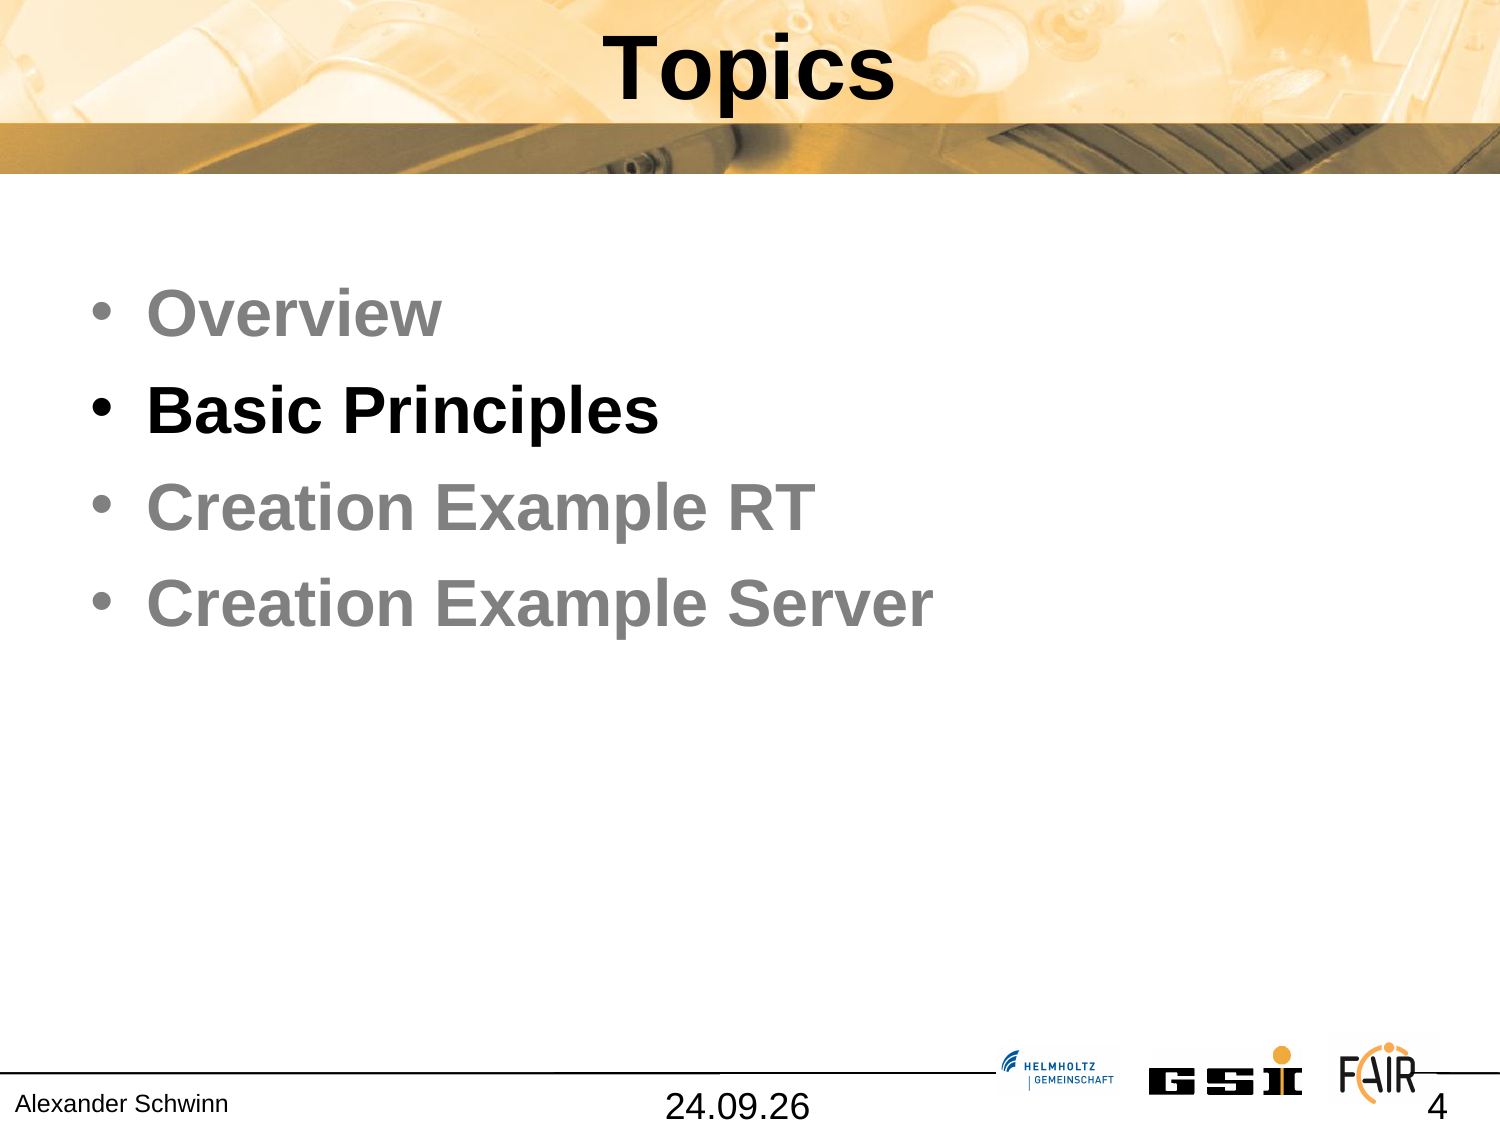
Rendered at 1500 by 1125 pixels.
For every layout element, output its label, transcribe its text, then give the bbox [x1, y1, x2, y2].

picture [1328, 1034, 1439, 1106]
picture [996, 1046, 1121, 1095]
title Topics [0, 0, 1500, 126]
list Overview Basic Principles Creation Example RT Creation Example Server [75, 262, 1426, 1006]
picture [1149, 1046, 1302, 1095]
picture [0, 126, 1500, 175]
